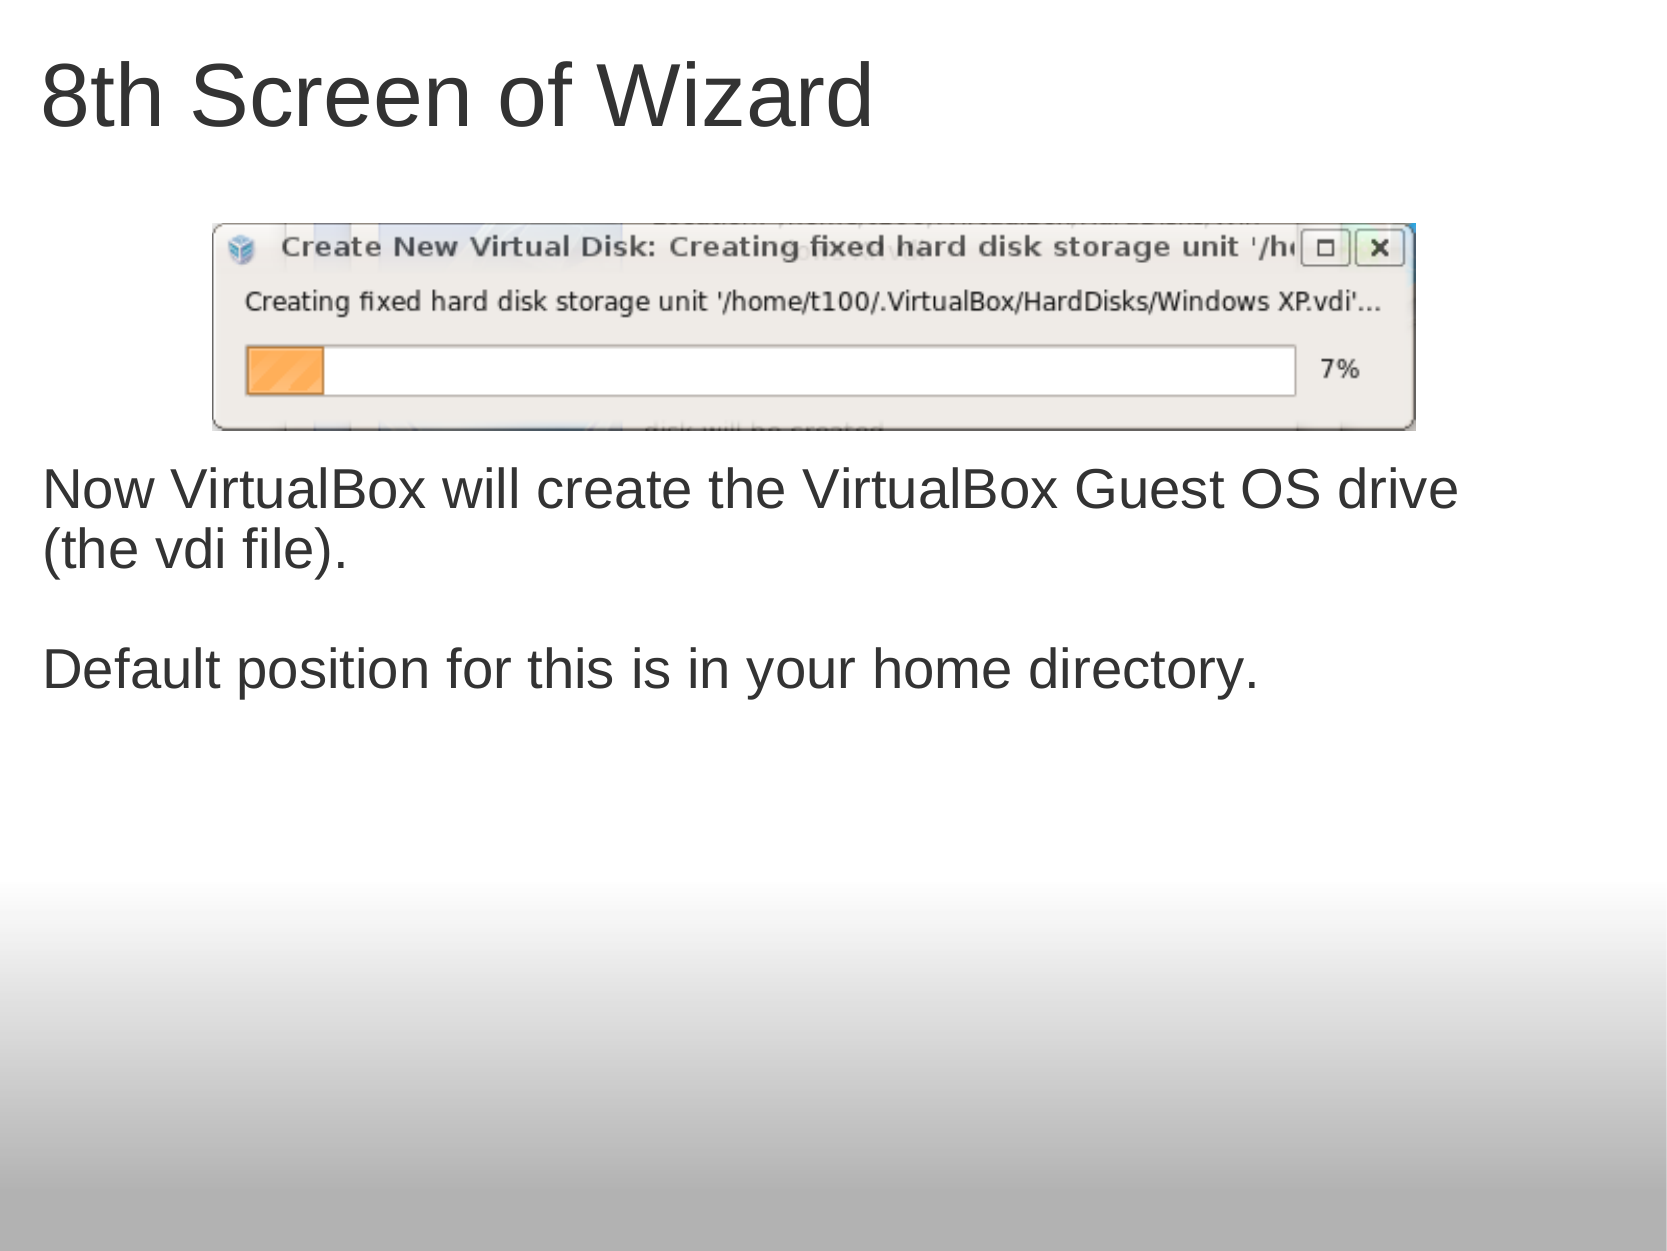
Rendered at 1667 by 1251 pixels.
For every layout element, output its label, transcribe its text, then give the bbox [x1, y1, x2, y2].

list Now VirtualBox will create the VirtualBox Guest OS drive (the vdi file). Default position for this is in your home directory. [42, 461, 1573, 1088]
title 8th Screen of Wizard [40, 50, 1627, 201]
picture [0, 0, 1667, 1251]
